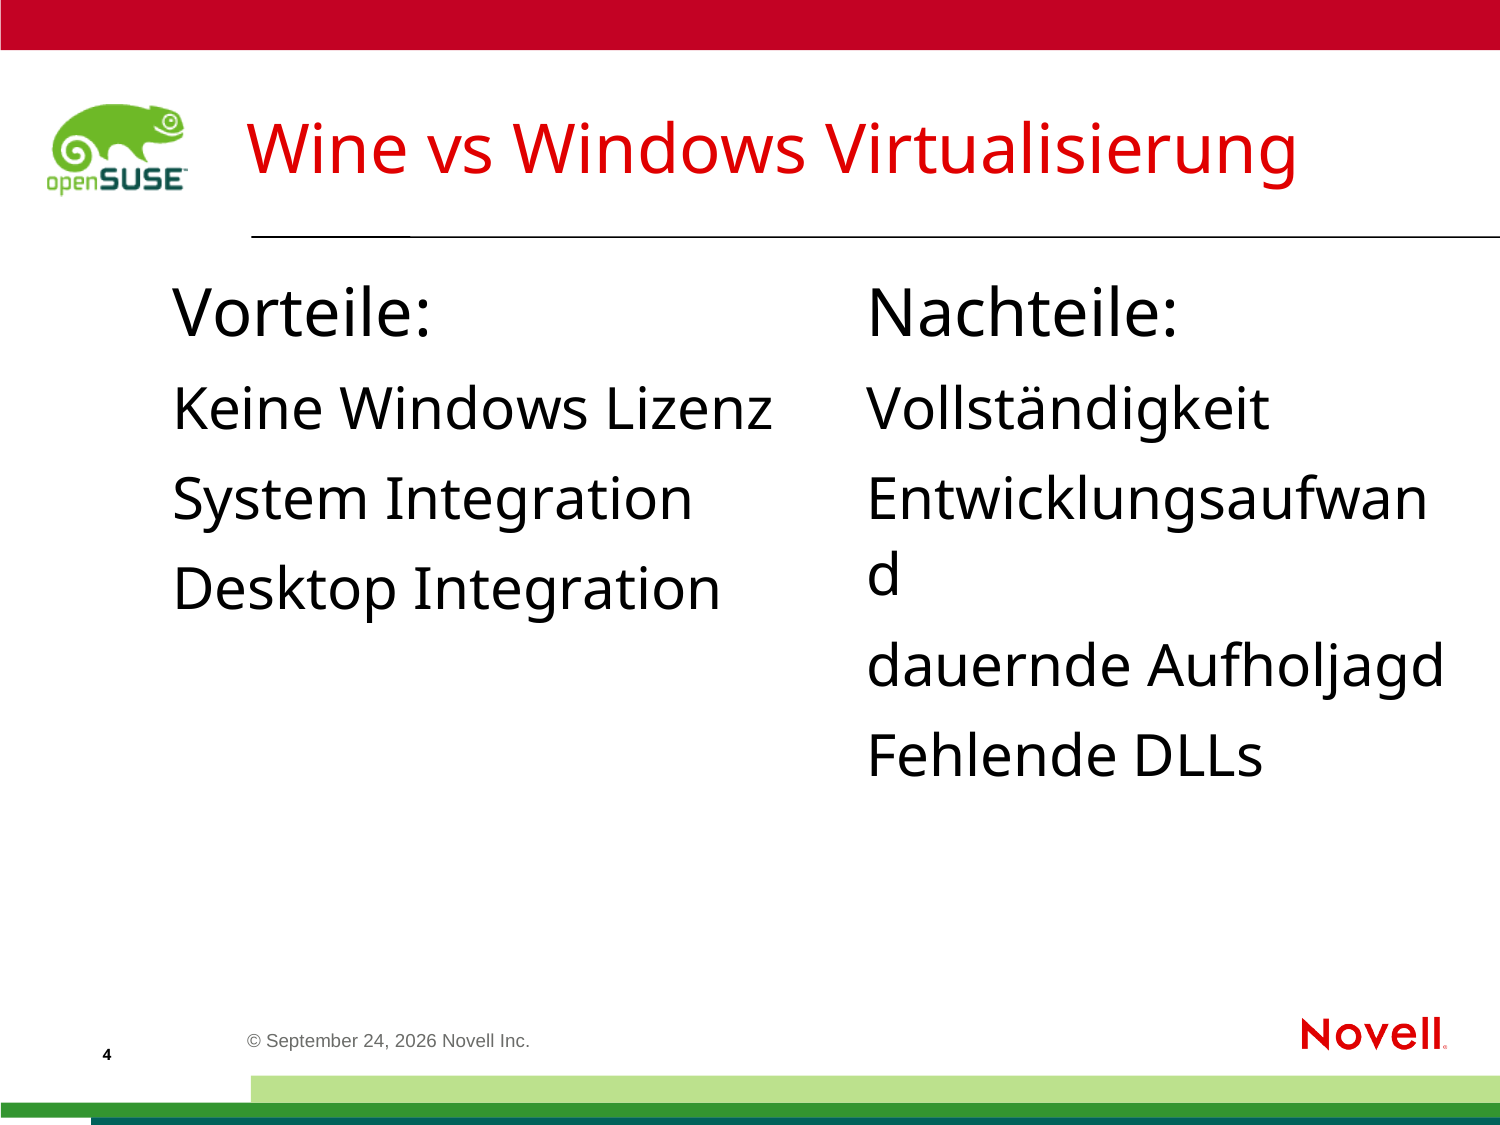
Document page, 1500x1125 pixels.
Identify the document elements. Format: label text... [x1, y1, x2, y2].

list Vorteile: Keine Windows Lizenz System Integration Desktop Integration [172, 267, 837, 980]
picture [47, 104, 188, 197]
title Wine vs Windows Virtualisierung [246, 68, 1409, 231]
picture [1295, 1011, 1453, 1056]
list Nachteile: Vollständigkeit Entwicklungsaufwand dauernde Aufholjagd Fehlende DLLs [866, 267, 1459, 980]
